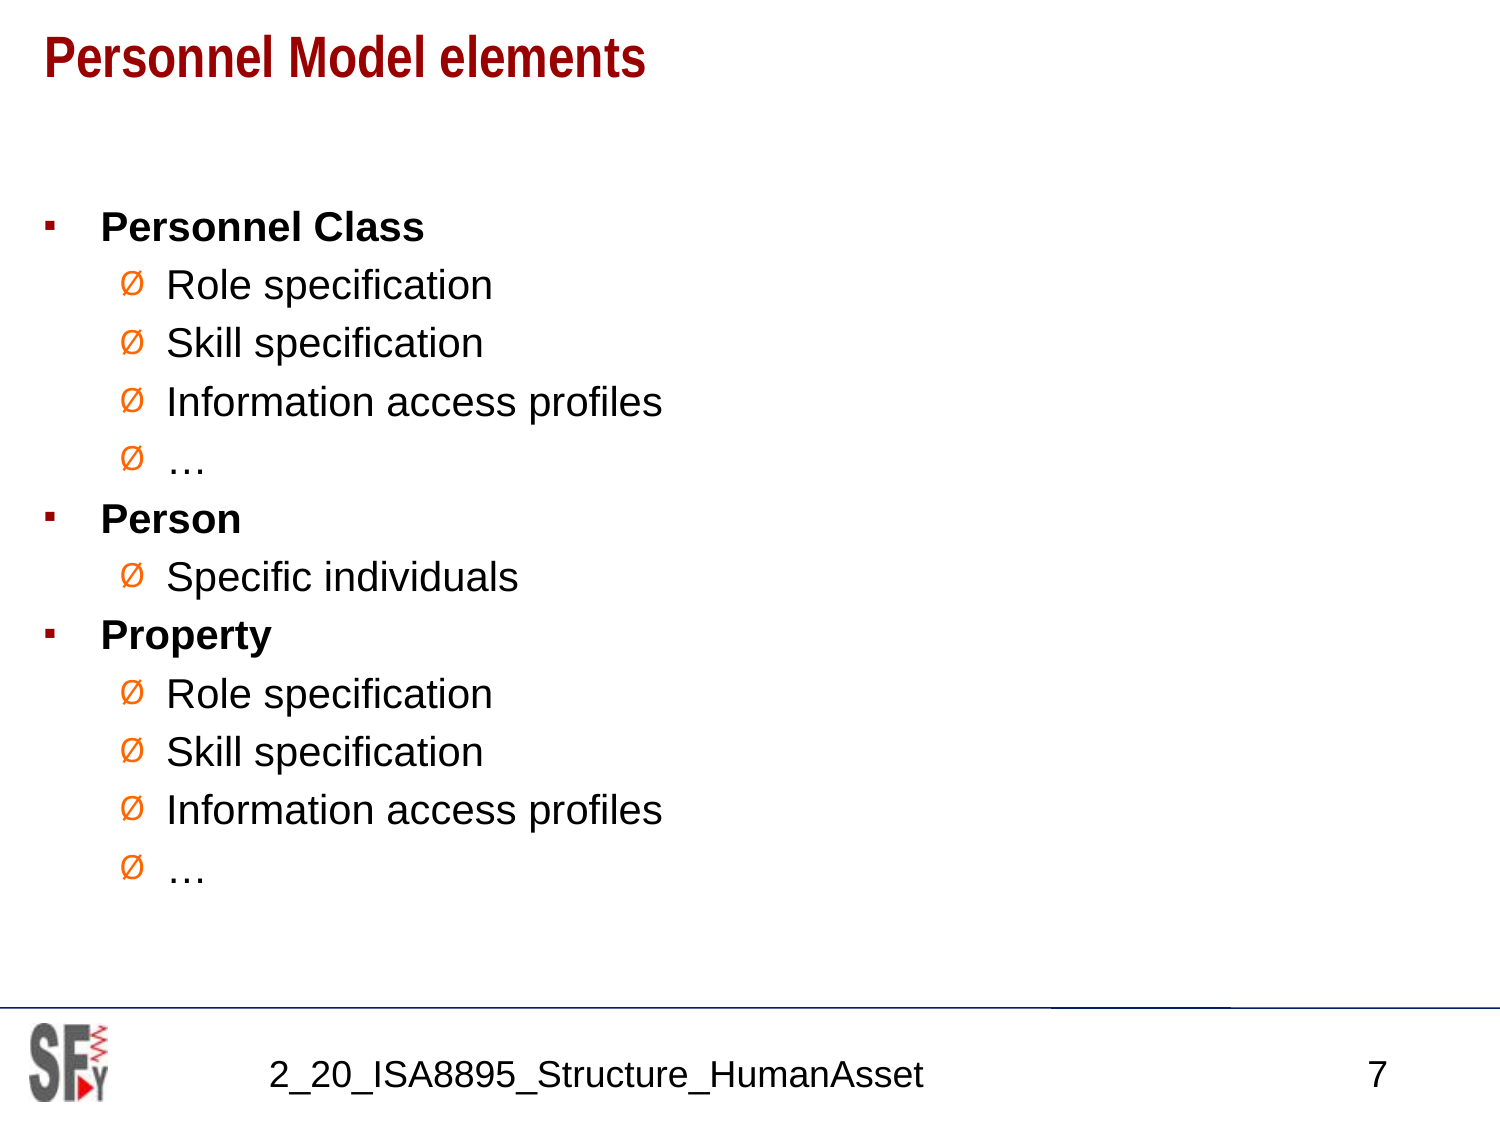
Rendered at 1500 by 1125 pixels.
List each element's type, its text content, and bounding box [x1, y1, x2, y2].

list Personnel Class Role specification Skill specification Information access profiles … Person Specific individuals Property Role specification Skill specification Information access profiles … [29, 184, 1249, 988]
footer 2_20_ISA8895_Structure_HumanAsset [253, 1034, 1336, 1103]
picture [29, 1023, 108, 1102]
title Personnel Model elements [29, 12, 1471, 138]
slide_number <numéro> [1352, 1034, 1490, 1103]
